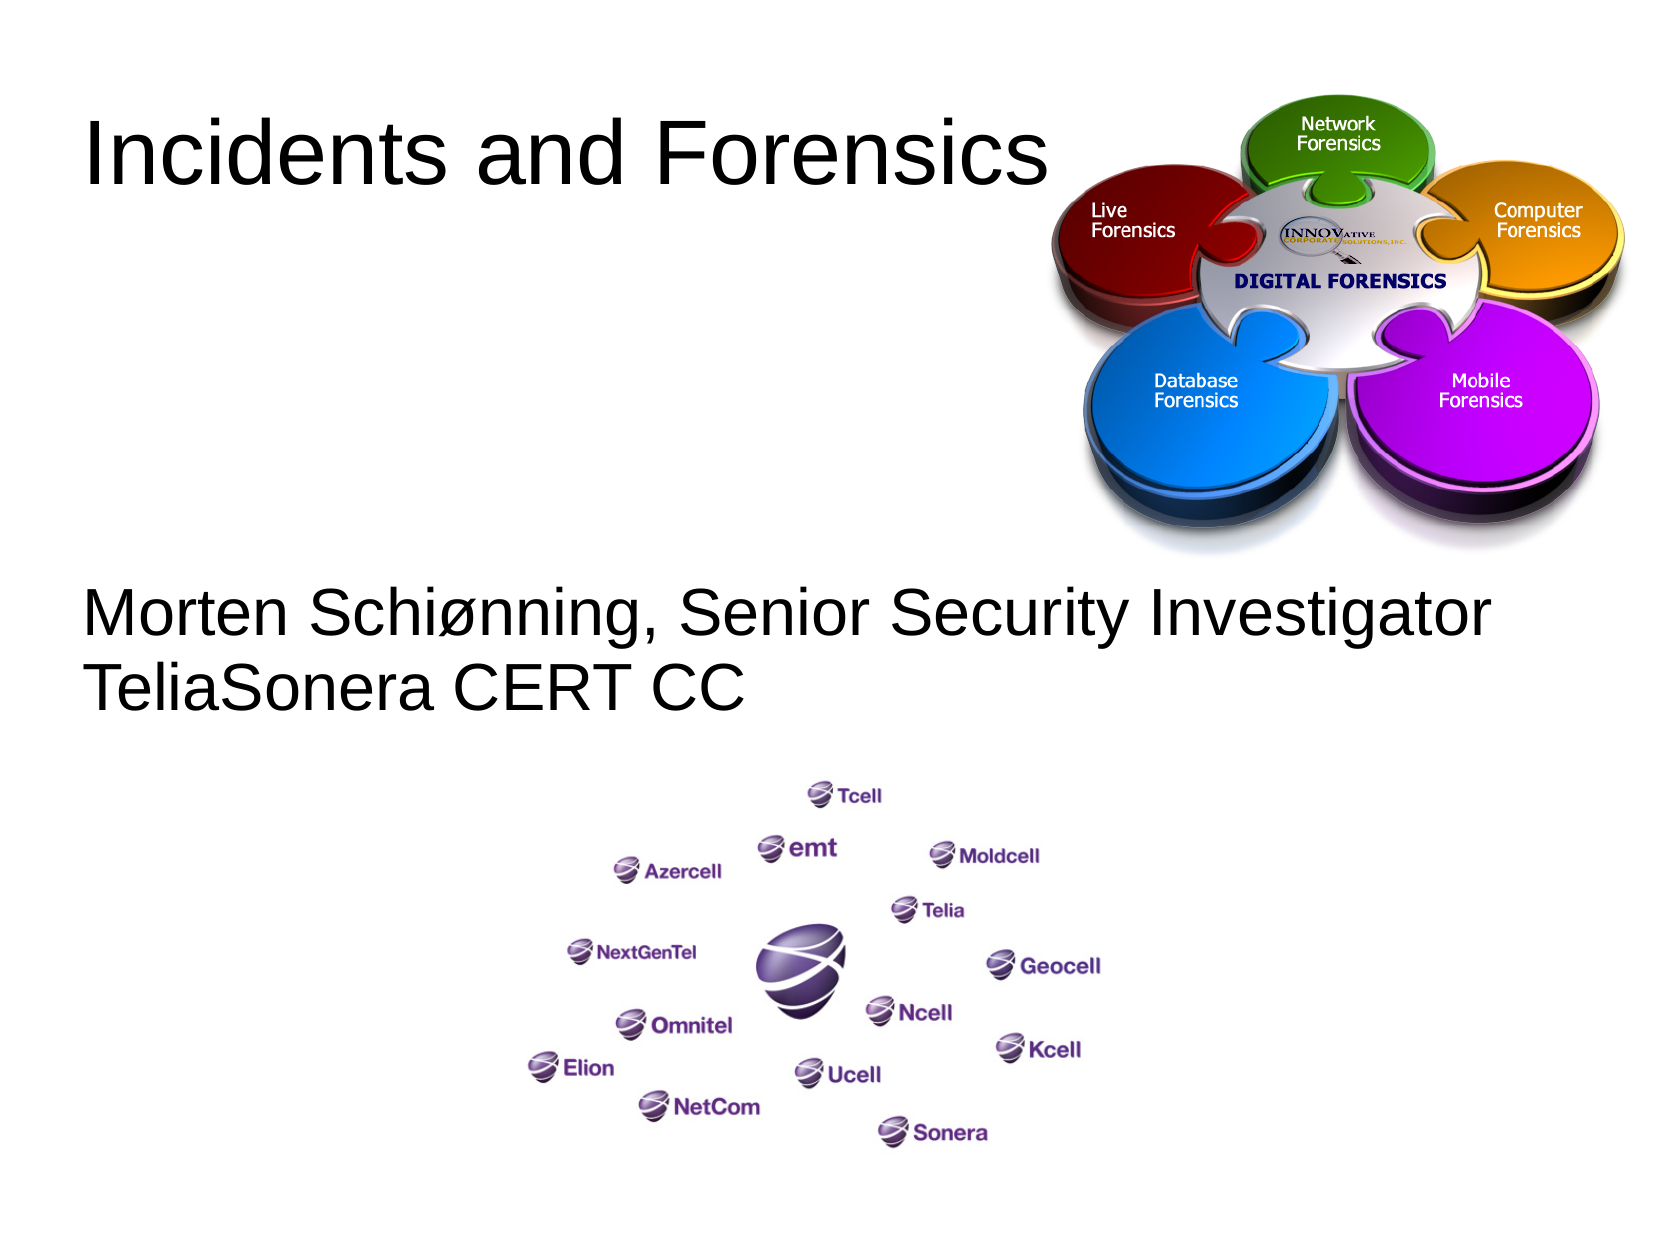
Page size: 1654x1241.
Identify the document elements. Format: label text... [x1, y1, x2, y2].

picture [519, 767, 1109, 1179]
picture [1045, 94, 1632, 562]
subtitle Morten Schiønning, Senior Security Investigator TeliaSonera CERT CC [82, 290, 1538, 1010]
title Incidents and Forensics [82, 49, 1571, 257]
